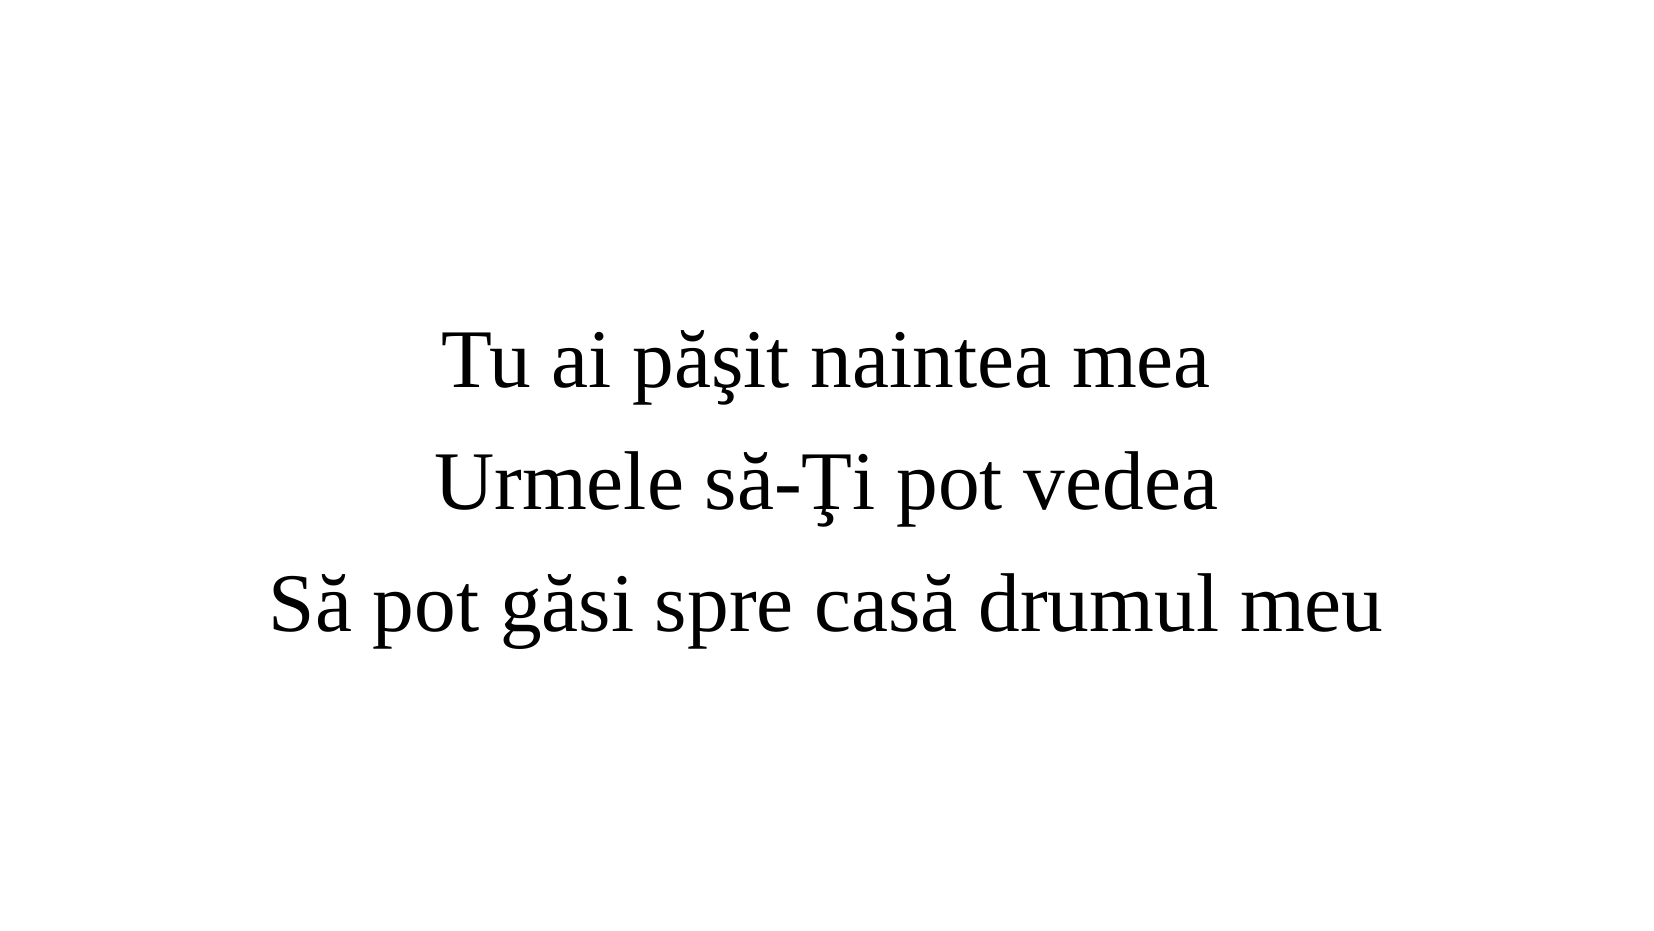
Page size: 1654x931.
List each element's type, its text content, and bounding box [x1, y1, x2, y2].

subtitle Tu ai păşit naintea mea Urmele să-Ţi pot vedea Să pot găsi spre casă drumul meu [70, 301, 1583, 651]
